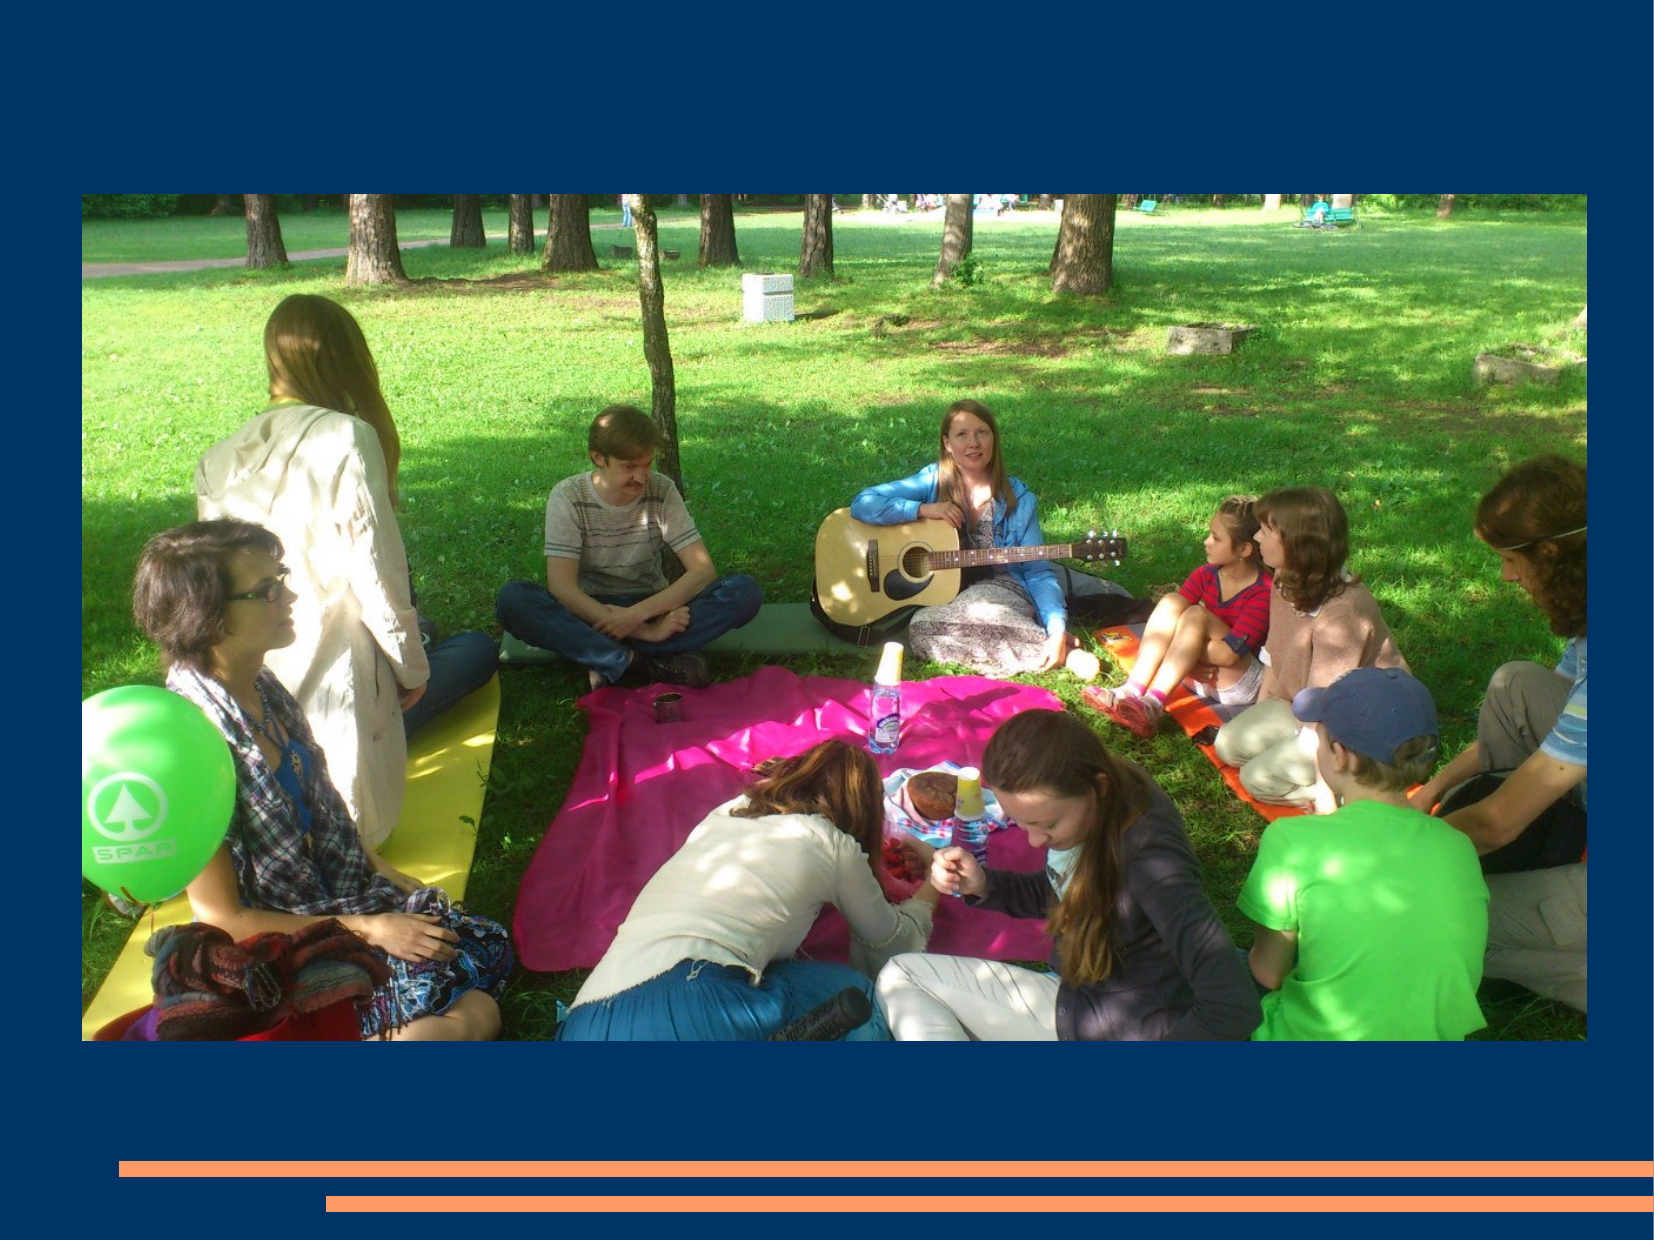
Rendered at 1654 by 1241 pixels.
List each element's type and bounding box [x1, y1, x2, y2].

picture [82, 194, 1587, 1041]
